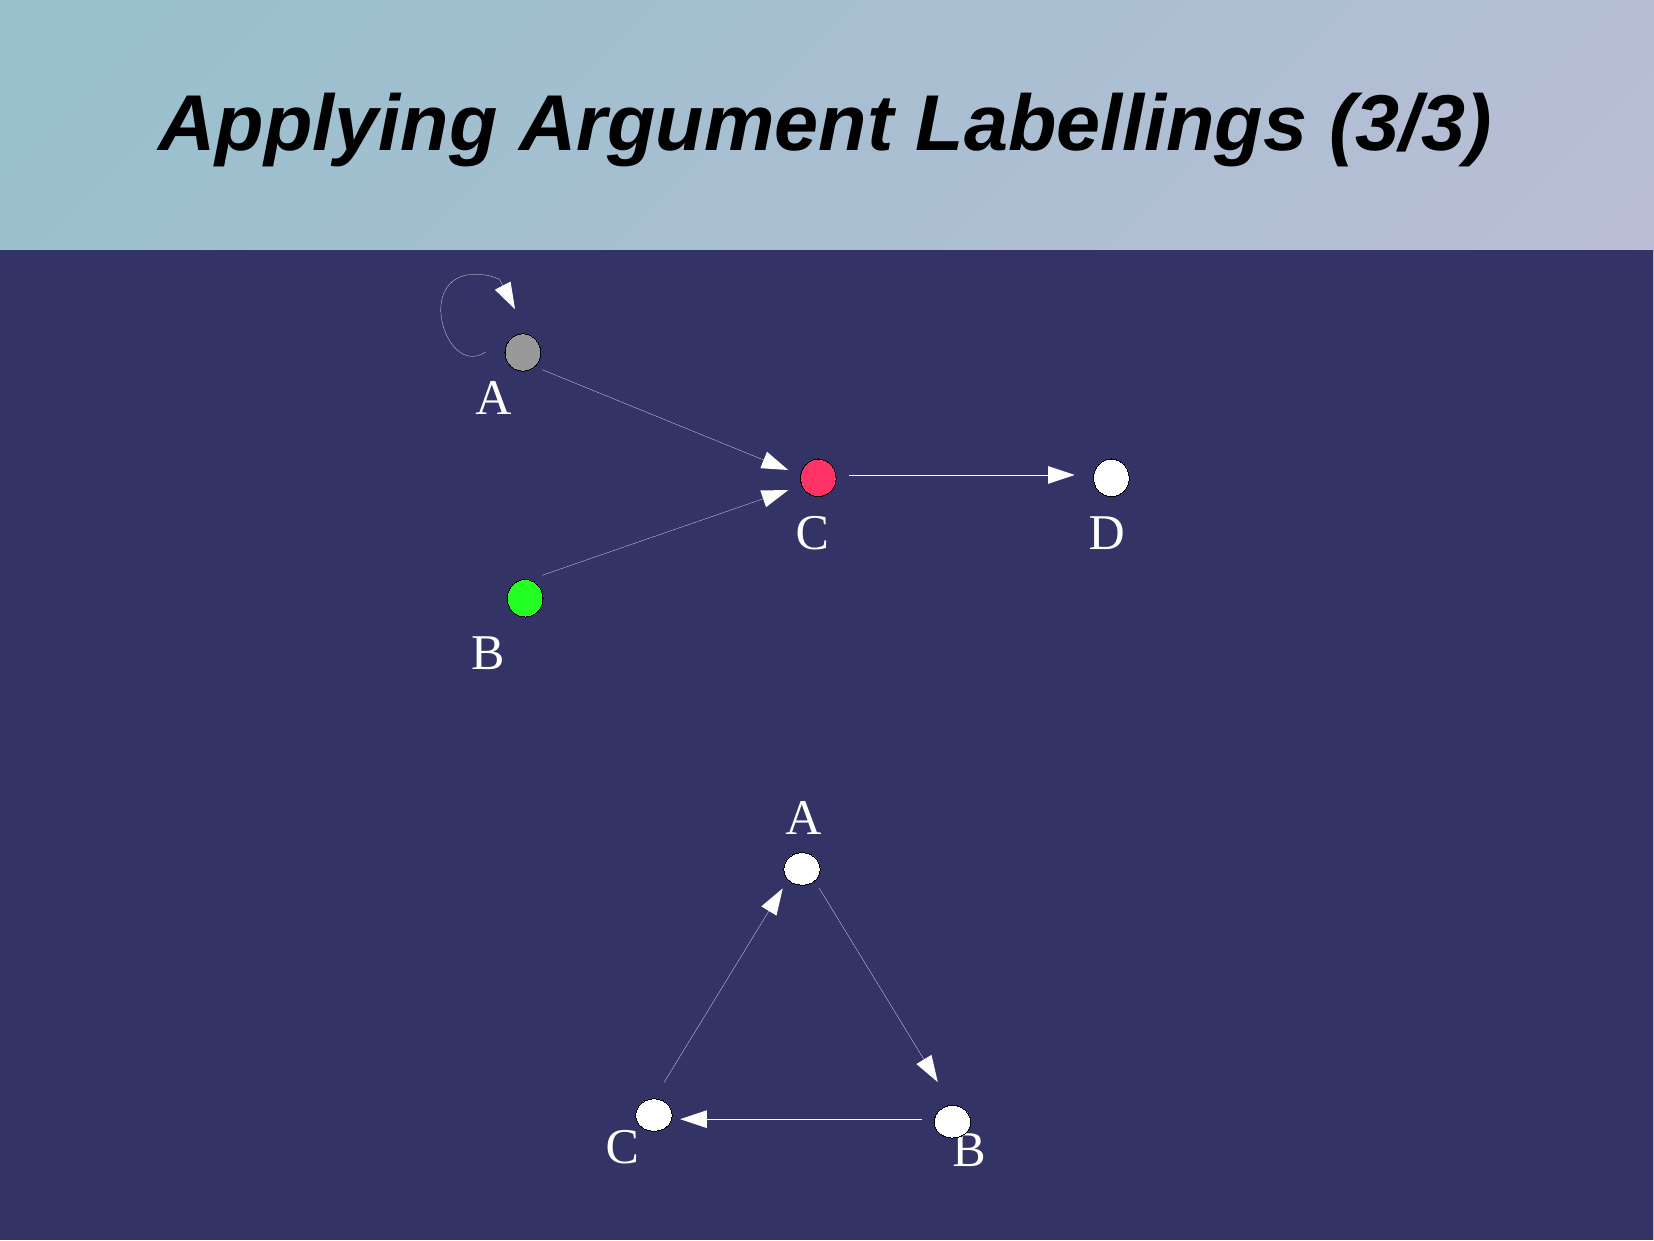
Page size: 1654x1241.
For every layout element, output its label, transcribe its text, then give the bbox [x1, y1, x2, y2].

text_box [635, 1098, 673, 1132]
text_box B [952, 1121, 995, 1212]
text_box [800, 458, 837, 497]
text_box [1093, 458, 1130, 497]
text_box [504, 333, 541, 372]
text_box [507, 579, 544, 618]
title Applying Argument Labellings (3/3) [0, 19, 1653, 227]
text_box D [1088, 504, 1134, 609]
text_box C [795, 504, 841, 609]
text_box A [475, 369, 518, 474]
text_box [934, 1105, 971, 1139]
text_box [783, 861, 821, 886]
text_box C [605, 1119, 652, 1210]
text_box B [470, 625, 513, 730]
text_box A [785, 790, 828, 861]
